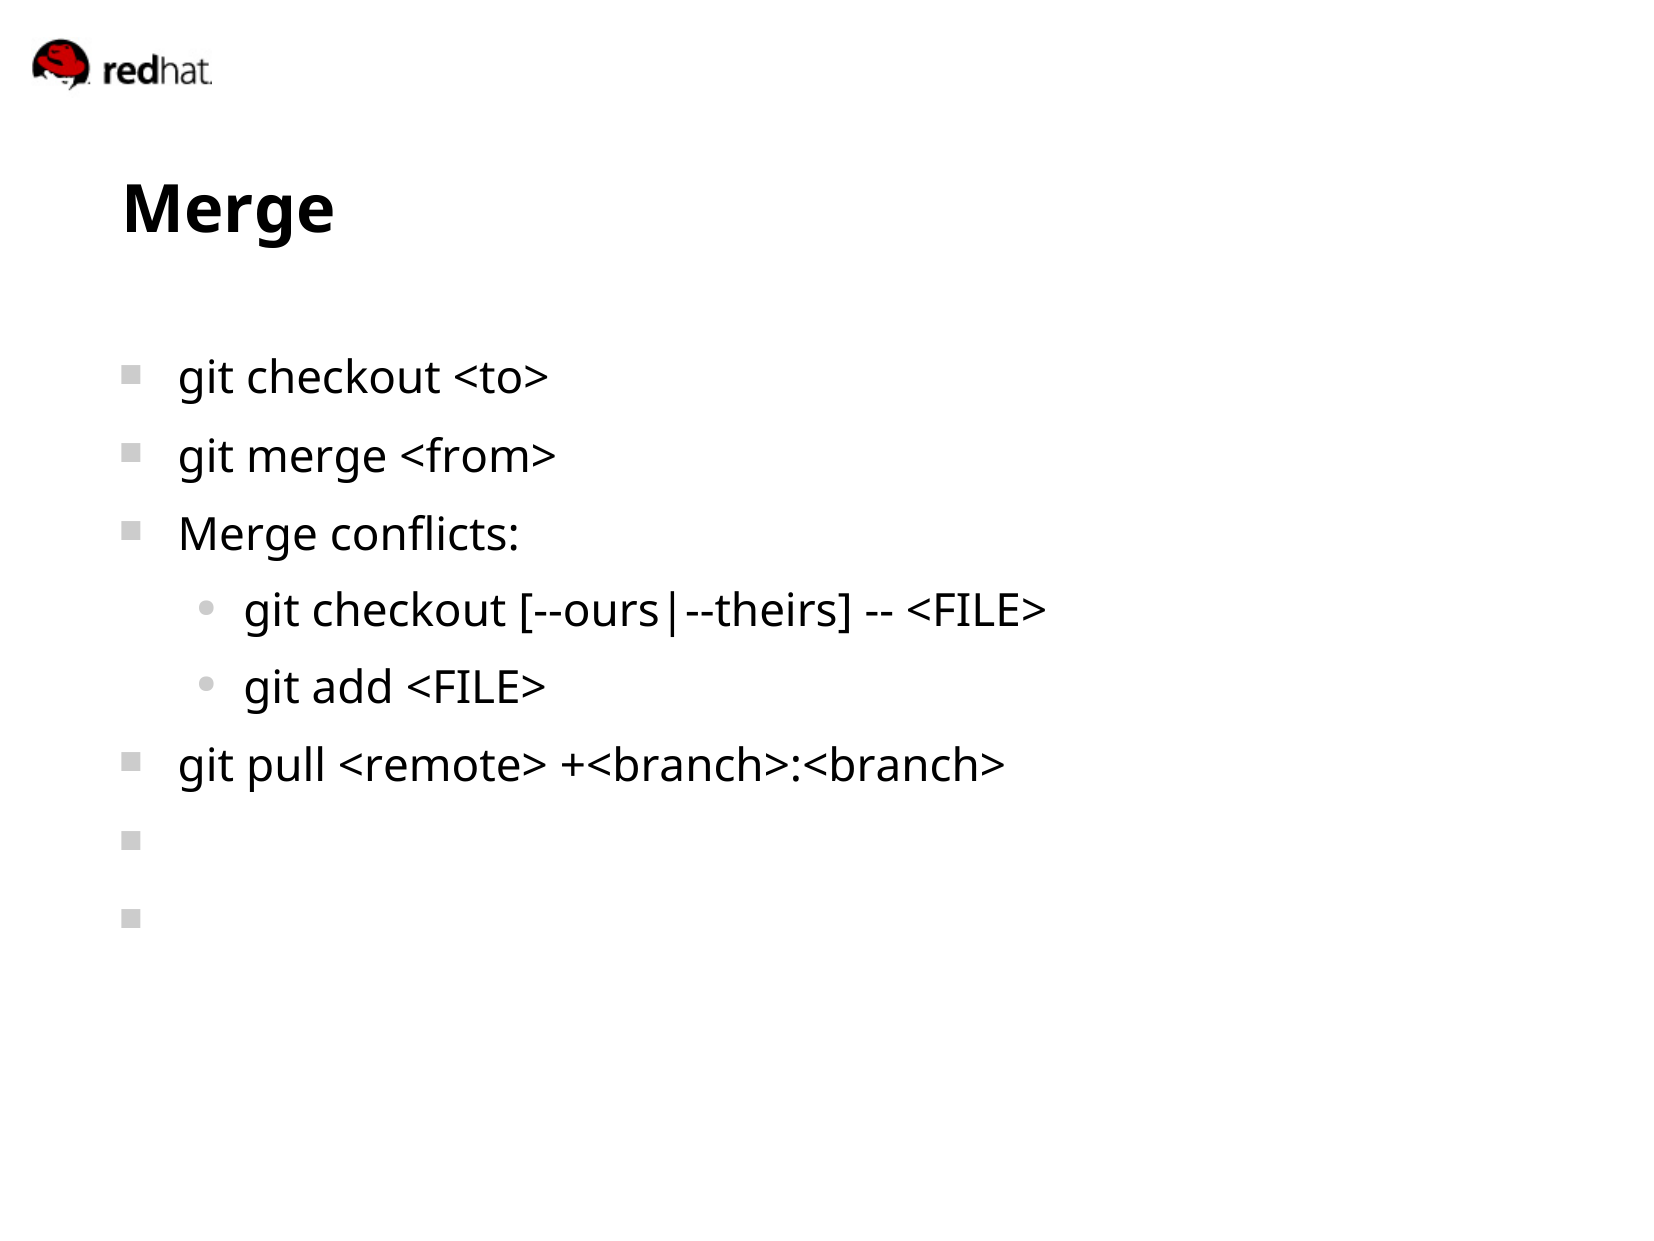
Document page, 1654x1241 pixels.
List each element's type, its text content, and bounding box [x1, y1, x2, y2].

picture [31, 37, 212, 98]
title Merge [121, 102, 1534, 310]
list git checkout <to> git merge <from> Merge conflicts: git checkout [--ours|--theirs] -- <FILE> git add <FILE> git pull <remote> +<branch>:<branch> [121, 344, 1534, 1127]
